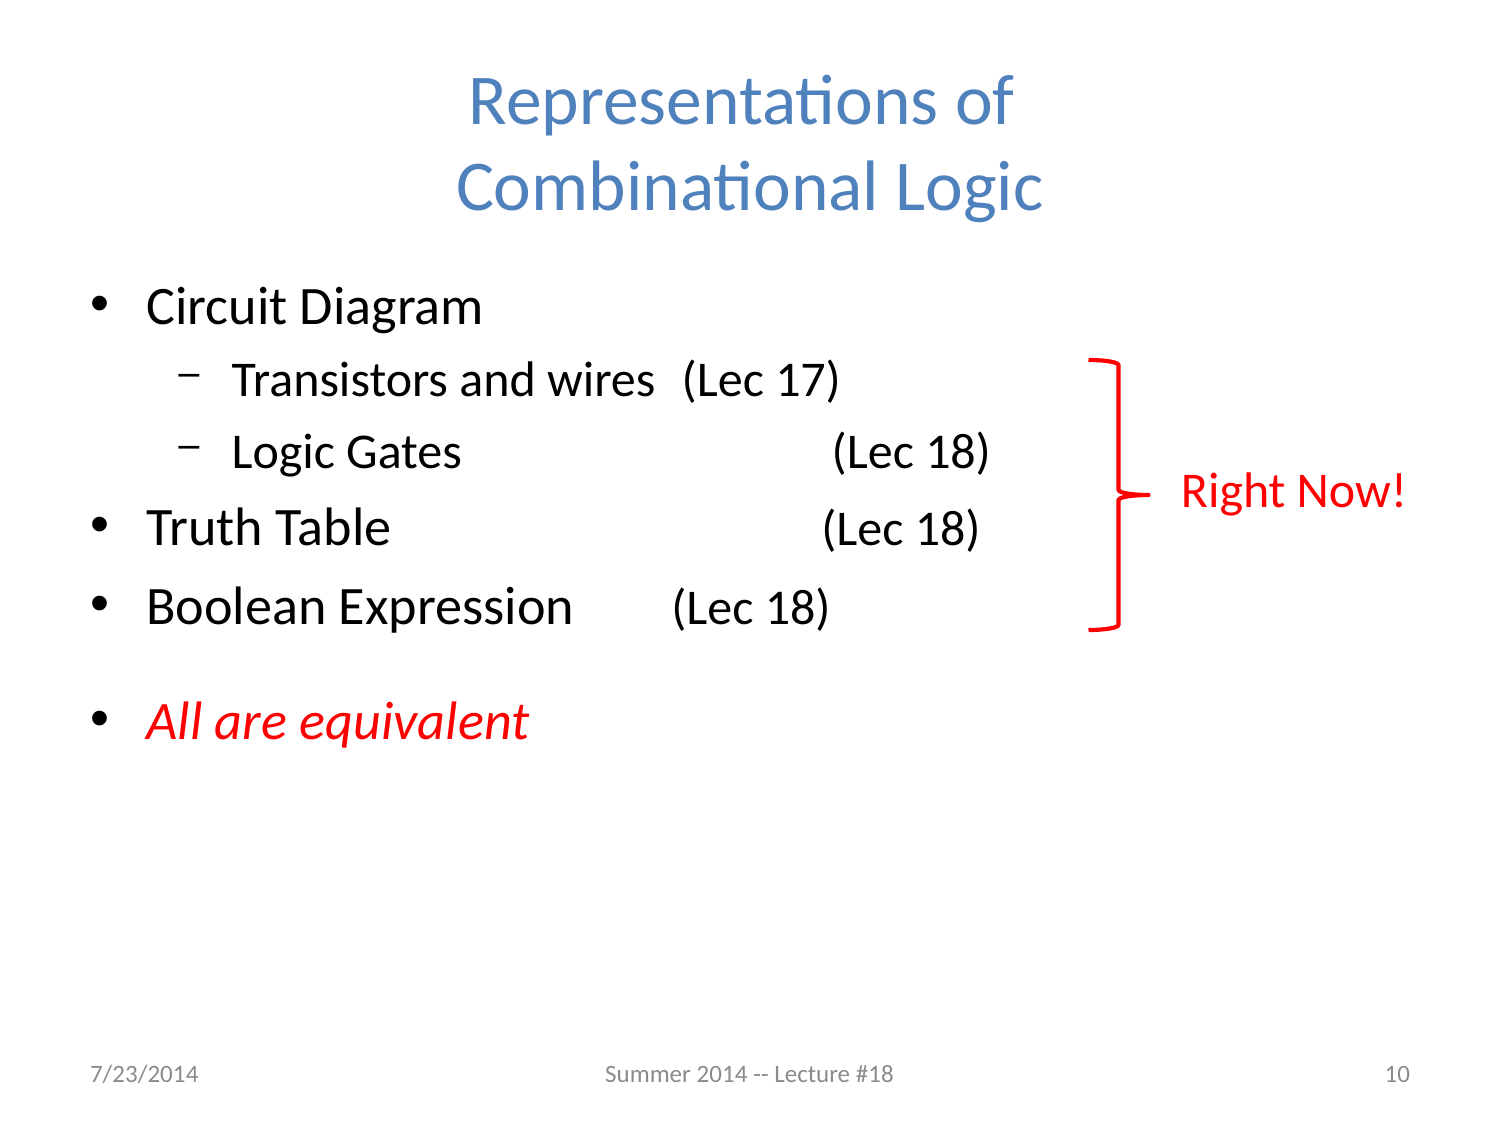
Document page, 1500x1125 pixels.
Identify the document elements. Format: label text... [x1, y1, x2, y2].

slide_number 7/23/2014 [75, 1042, 425, 1103]
list Circuit Diagram Transistors and wires (Lec 17) Logic Gates (Lec 18) Truth Table (Lec 18) Boolean Expression (Lec 18) All are equivalent [75, 262, 1425, 1005]
text_box Right Now! [1165, 450, 1423, 525]
footer Summer 2014 -- Lecture #18 [512, 1042, 988, 1103]
title Representations of Combinational Logic [75, 45, 1425, 233]
slide_number <number> [1074, 1042, 1425, 1103]
